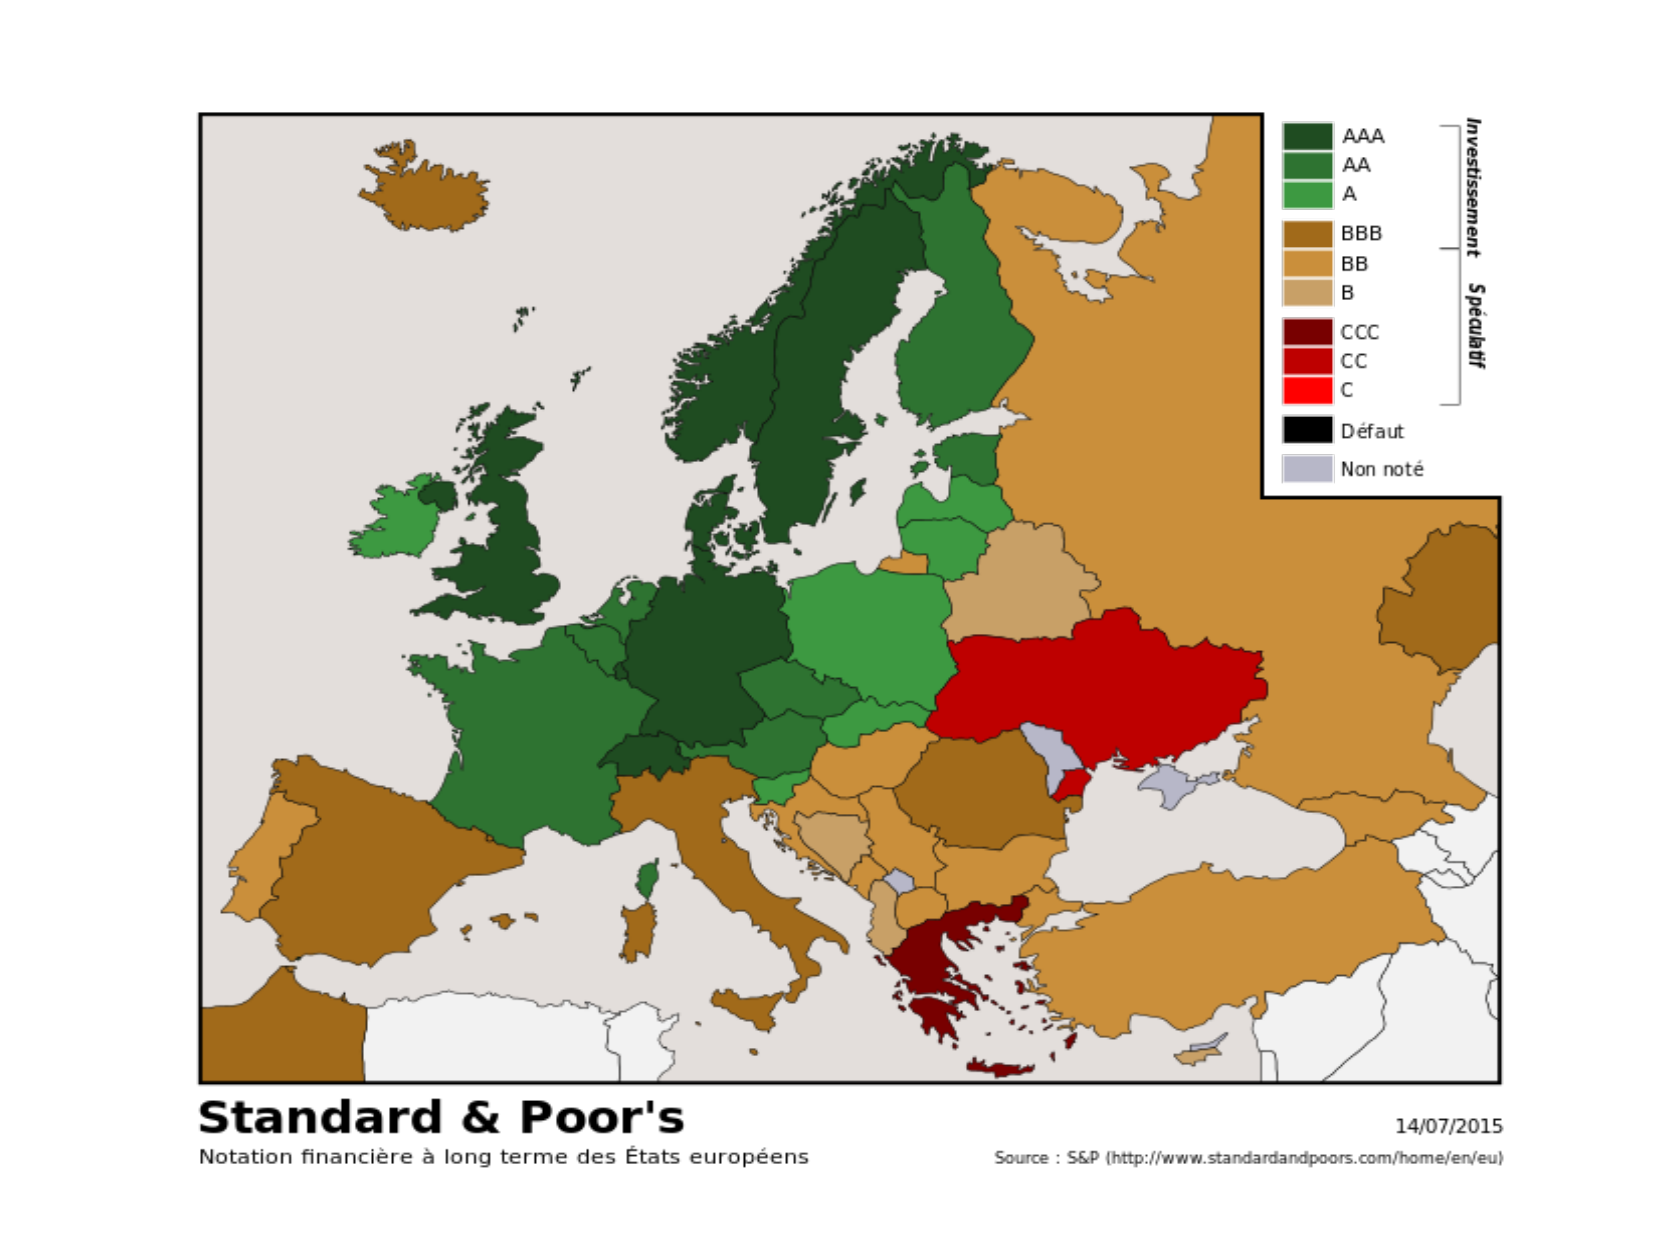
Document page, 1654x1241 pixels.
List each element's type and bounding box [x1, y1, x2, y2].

picture [177, 93, 1524, 1182]
